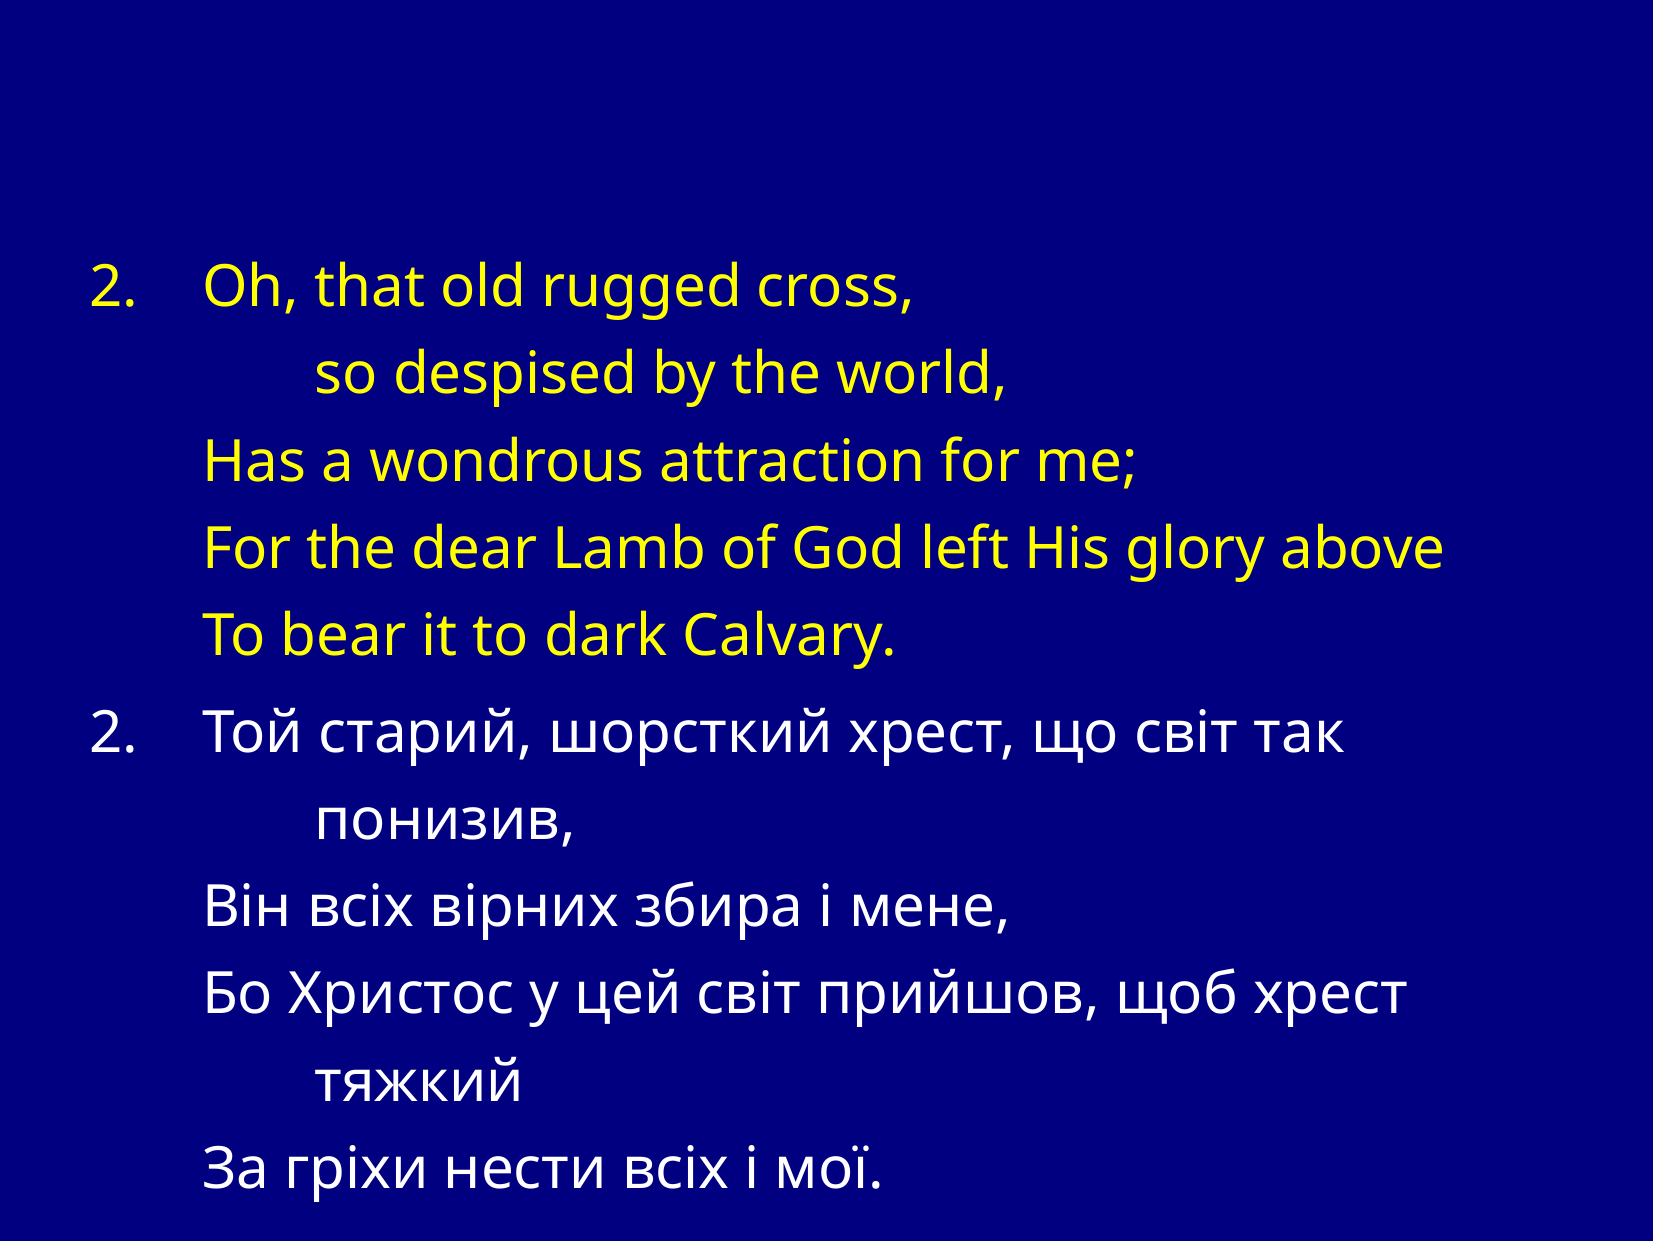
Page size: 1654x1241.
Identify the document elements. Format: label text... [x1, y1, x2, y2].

text_box 2. Oh, that old rugged cross, so despised by the world, Has a wondrous attraction for me; For the dear Lamb of God left His glory above To bear it to dark Calvary. [75, 150, 1576, 638]
text_box 2. Той старий, шорсткий хрест, що світ так понизив, Він всіх вірних збира і мене, Бо Христос у цей світ прийшов, щоб хрест тяжкий За гріхи нести всіх і мої. [75, 675, 1576, 1163]
